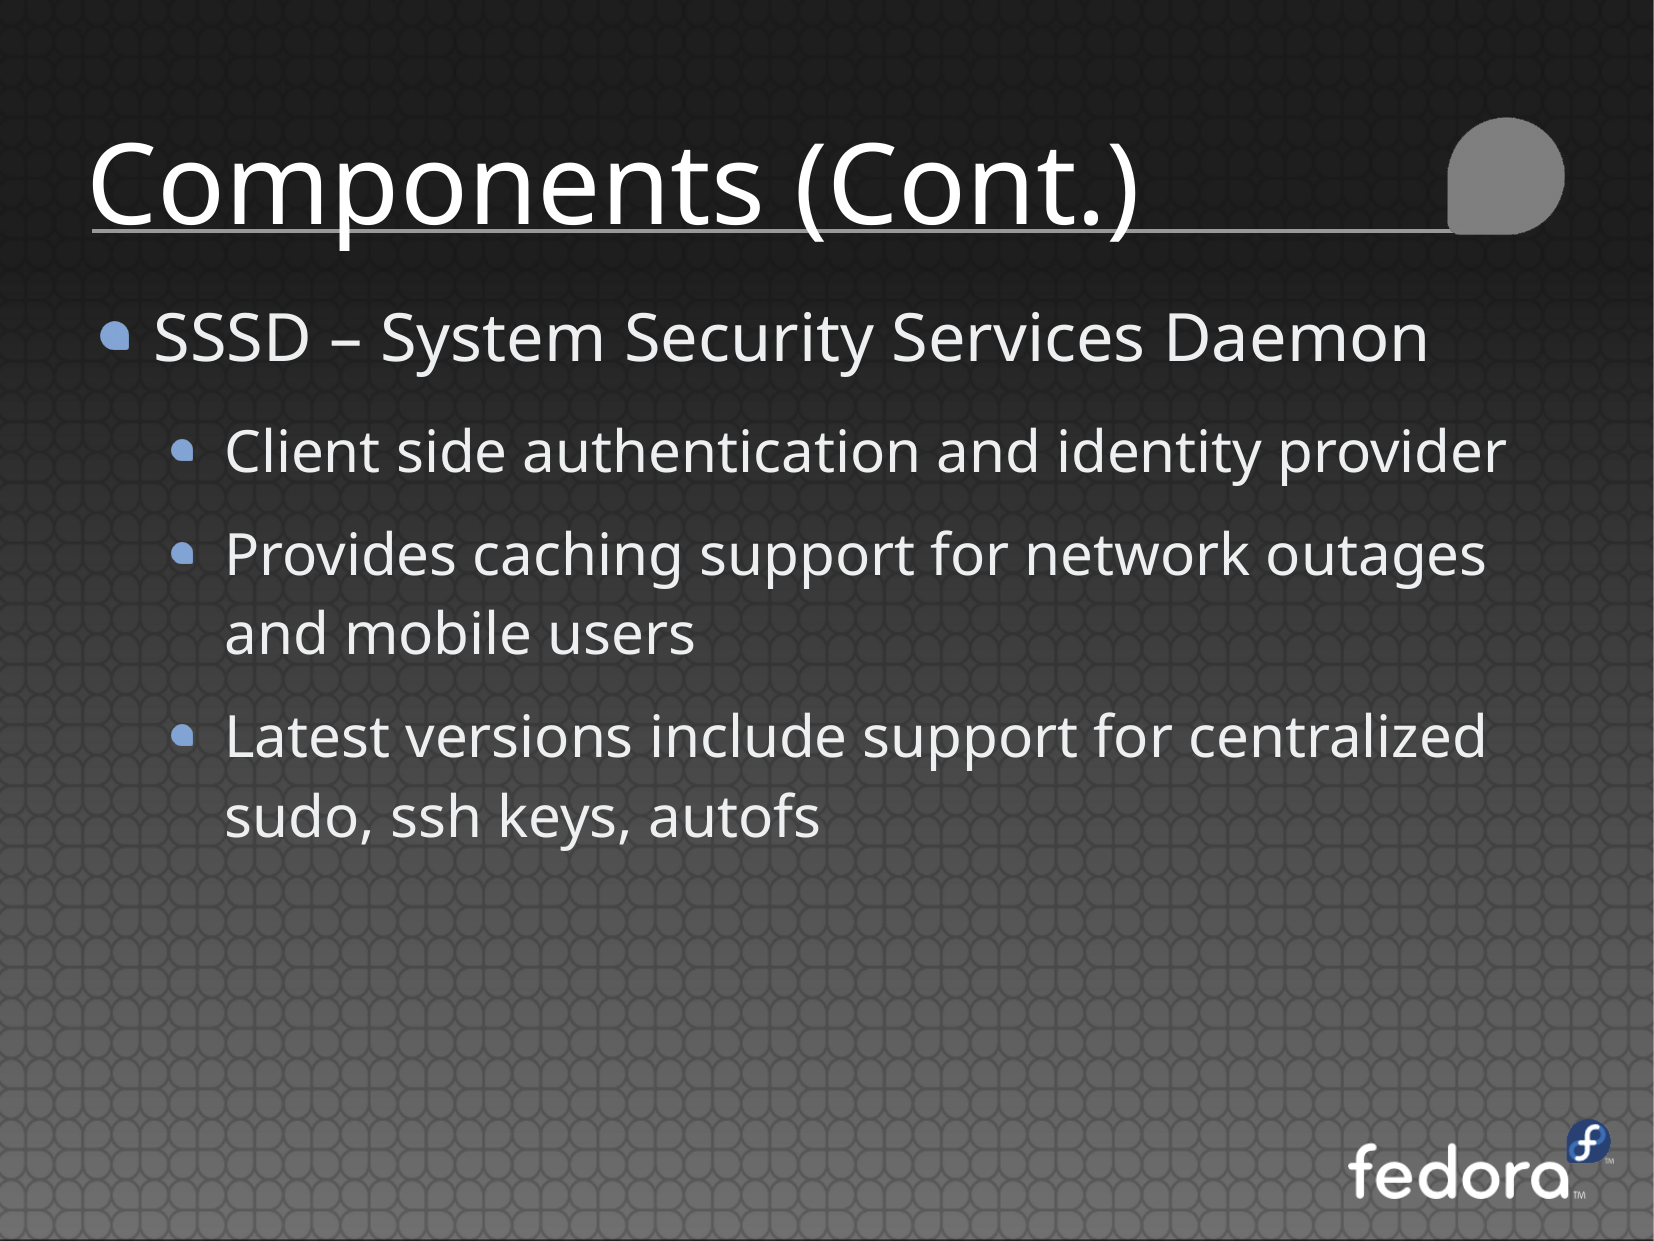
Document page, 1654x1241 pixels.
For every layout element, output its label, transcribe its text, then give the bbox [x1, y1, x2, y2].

list SSSD – System Security Services Daemon Client side authentication and identity provider Provides caching support for network outages and mobile users Latest versions include support for centralized sudo, ssh keys, autofs [82, 290, 1571, 1010]
picture [0, 0, 1654, 1241]
title Components (Cont.) [86, 112, 1576, 249]
